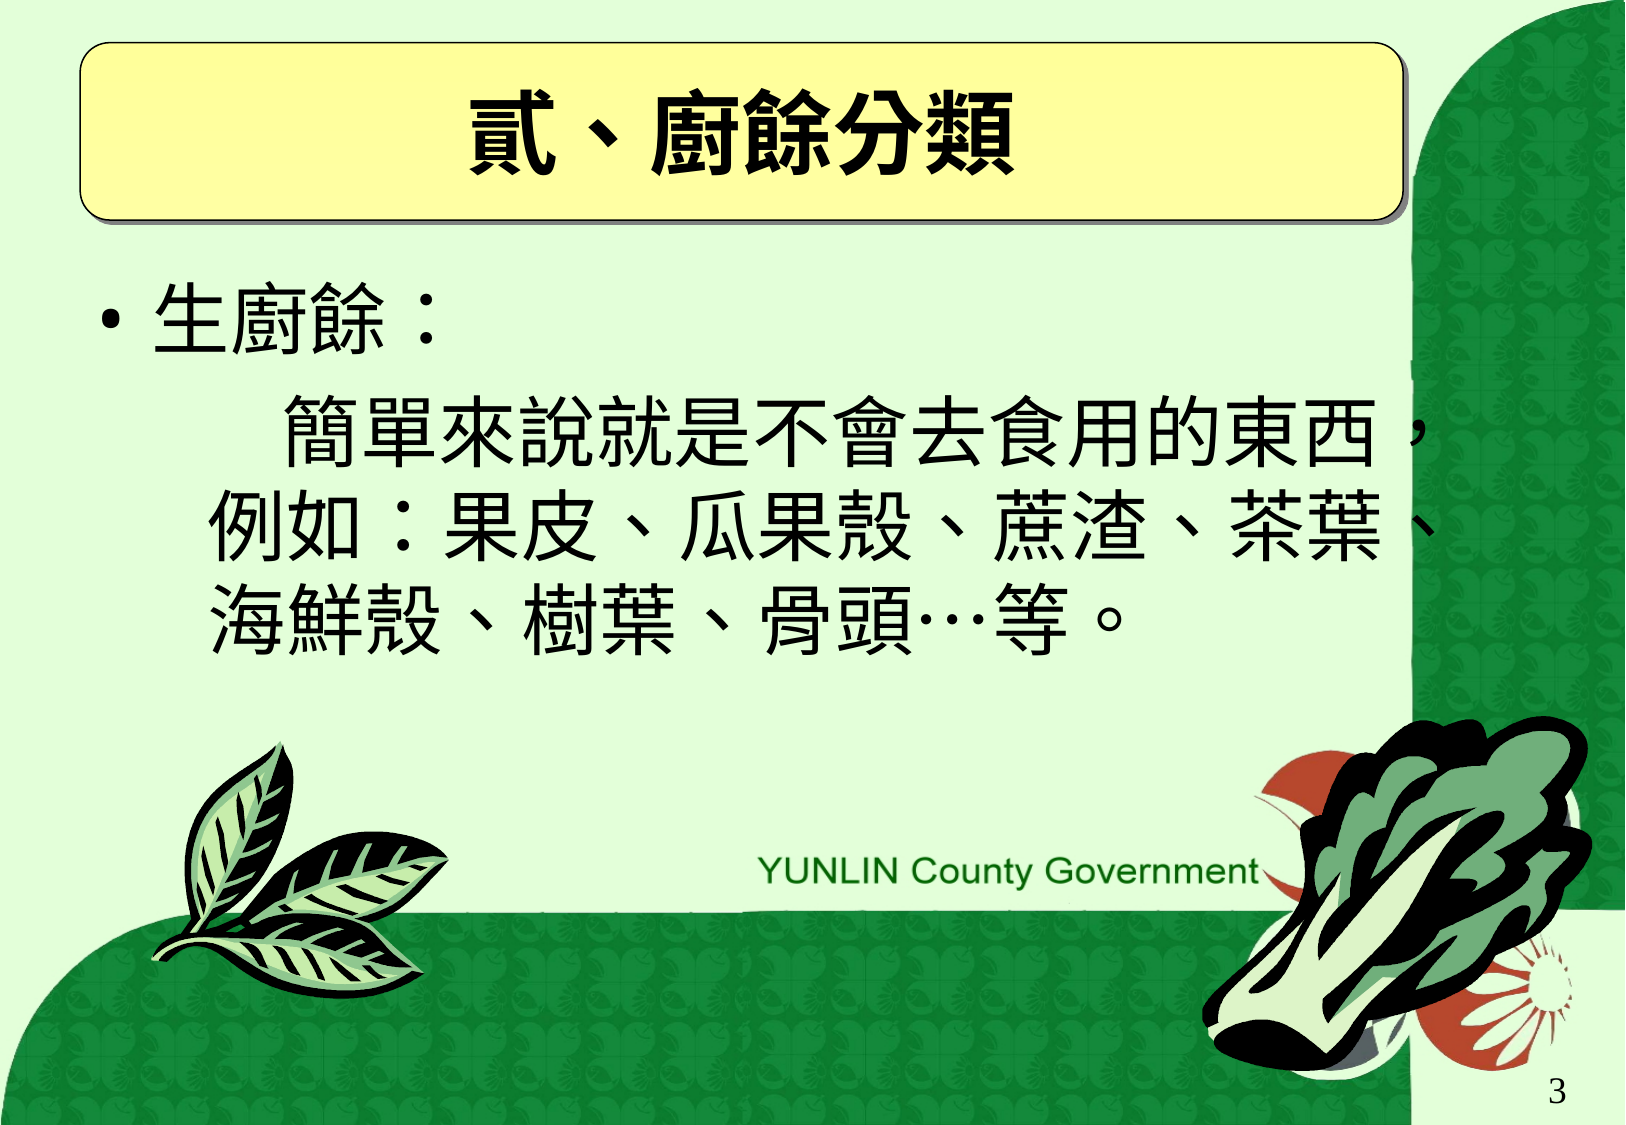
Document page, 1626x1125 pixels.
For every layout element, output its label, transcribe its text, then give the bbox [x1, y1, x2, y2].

text_box 貳、廚餘分類 [80, 42, 1404, 221]
picture [1202, 716, 1593, 1071]
list 生廚餘： 簡單來說就是不會去食用的東西，例如：果皮、瓜果殼、蔗渣、茶葉、海鮮殼、樹葉、骨頭…等。 [81, 262, 1404, 705]
picture [151, 740, 449, 999]
text_box 3 [1533, 1058, 1625, 1119]
